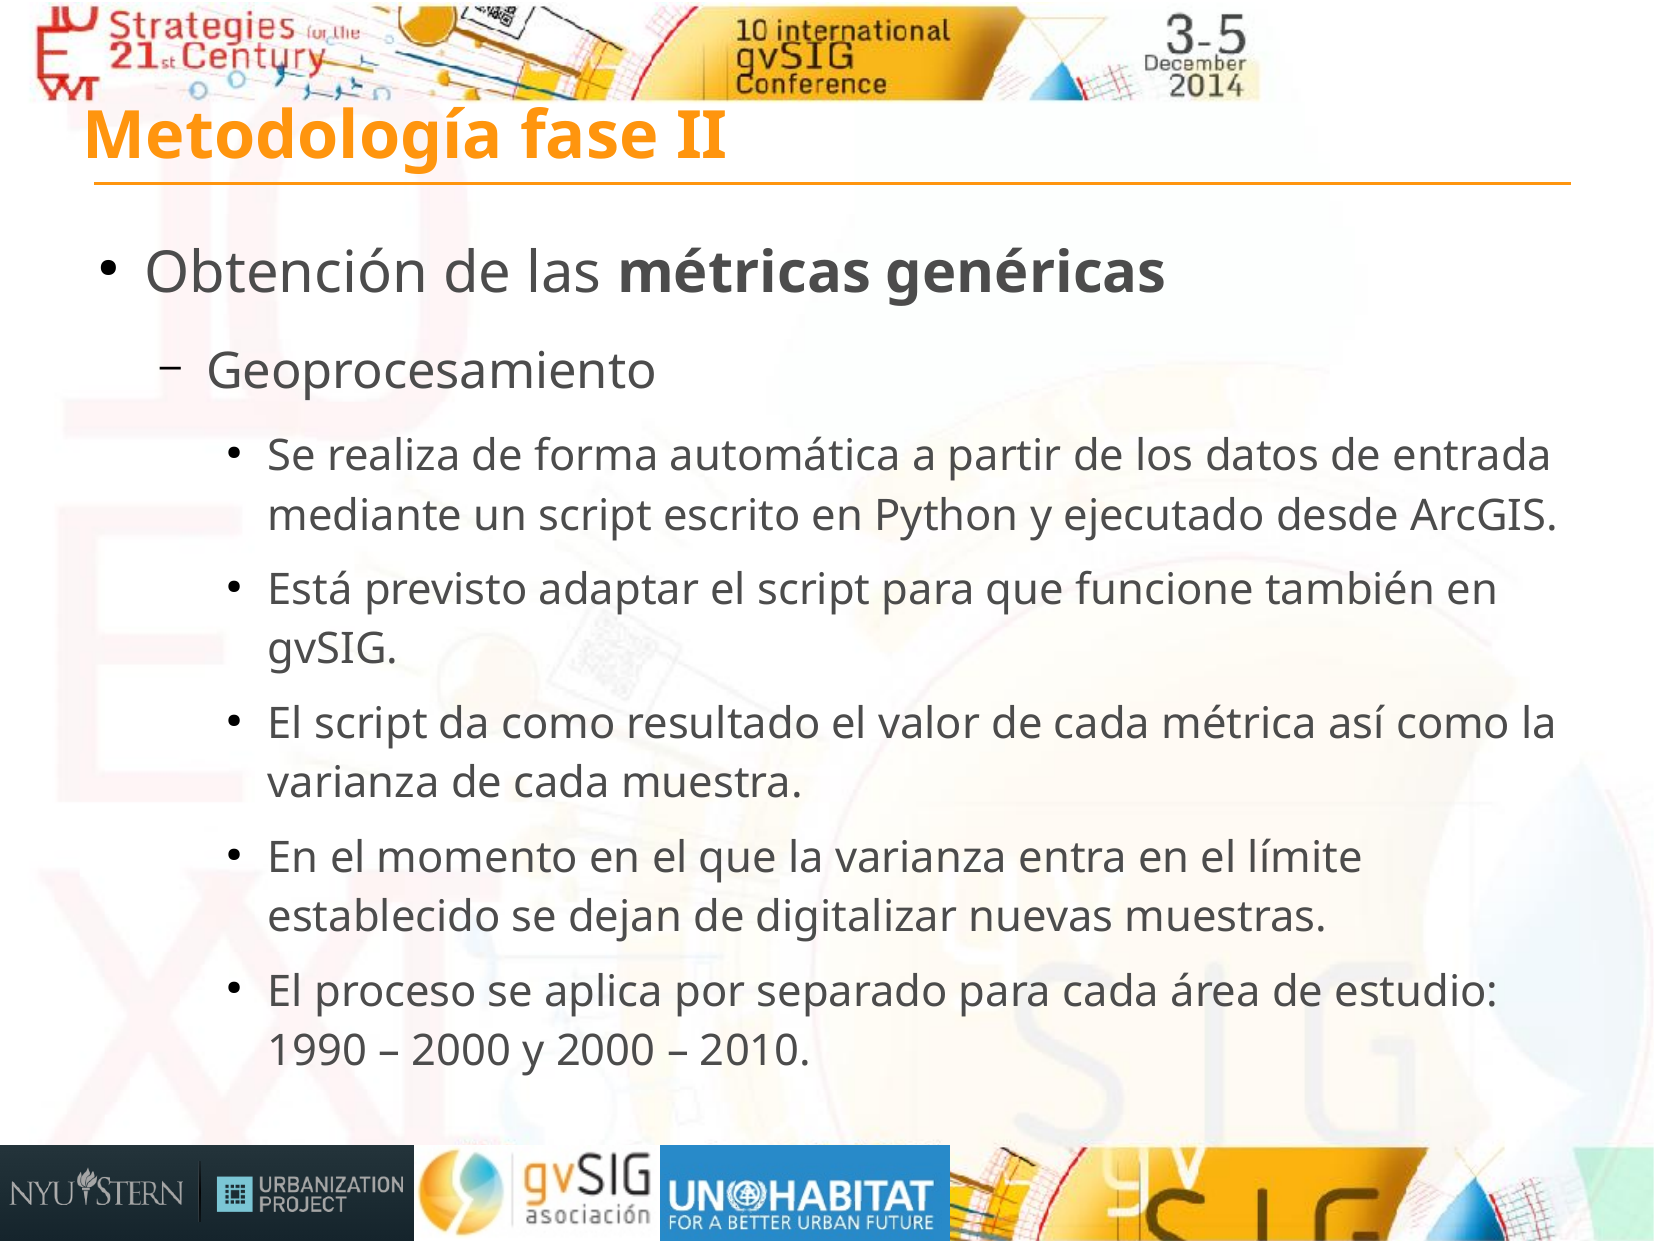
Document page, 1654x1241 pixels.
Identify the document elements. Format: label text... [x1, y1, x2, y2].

title Metodología fase II [82, 88, 1571, 178]
list Obtención de las métricas genéricas Geoprocesamiento Se realiza de forma automática a partir de los datos de entrada mediante un script escrito en Python y ejecutado desde ArcGIS. Está previsto adaptar el script para que funcione también en gvSIG. El script da como resultado el valor de cada métrica así como la varianza de cada muestra. En el momento en el que la varianza entra en el límite establecido se dejan de digitalizar nuevas muestras. El proceso se aplica por separado para cada área de estudio: 1990 – 2000 y 2000 – 2010. [82, 230, 1565, 1093]
picture [0, 2, 1654, 1241]
